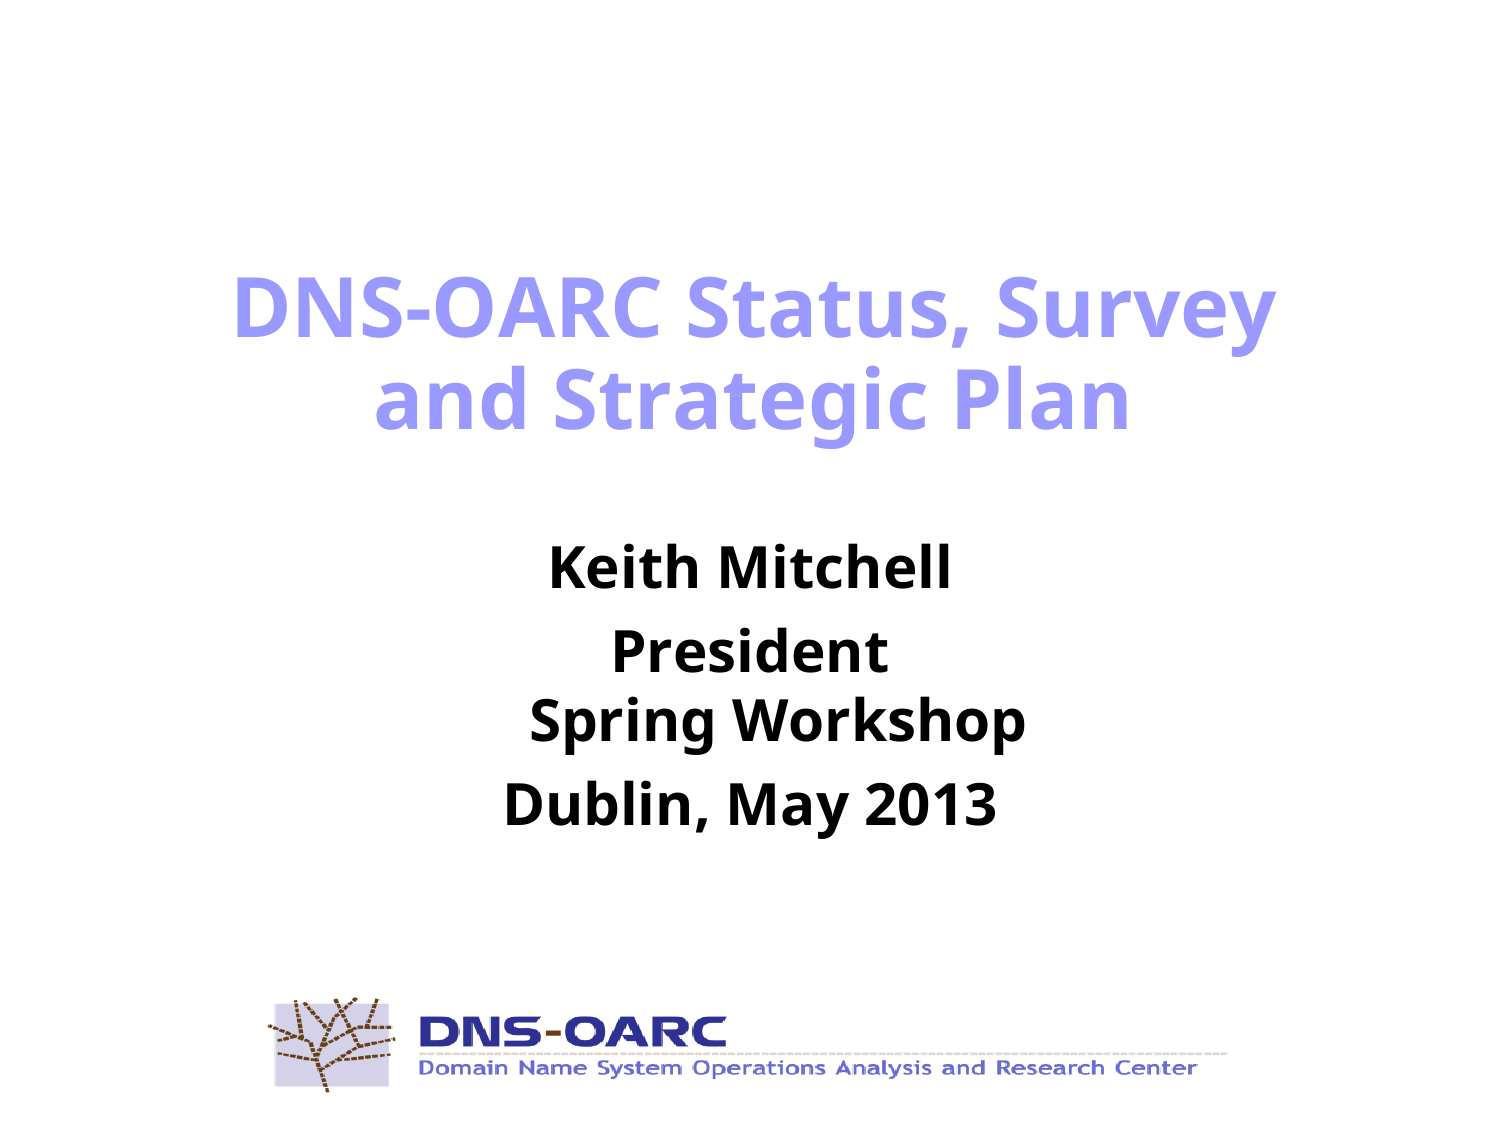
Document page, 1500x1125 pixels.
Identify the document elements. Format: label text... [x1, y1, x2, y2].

subtitle Keith Mitchell President Spring Workshop Dublin, May 2013 [225, 487, 1276, 885]
picture [214, 991, 1259, 1099]
title DNS-OARC Status, Survey and Strategic Plan [116, 255, 1392, 449]
